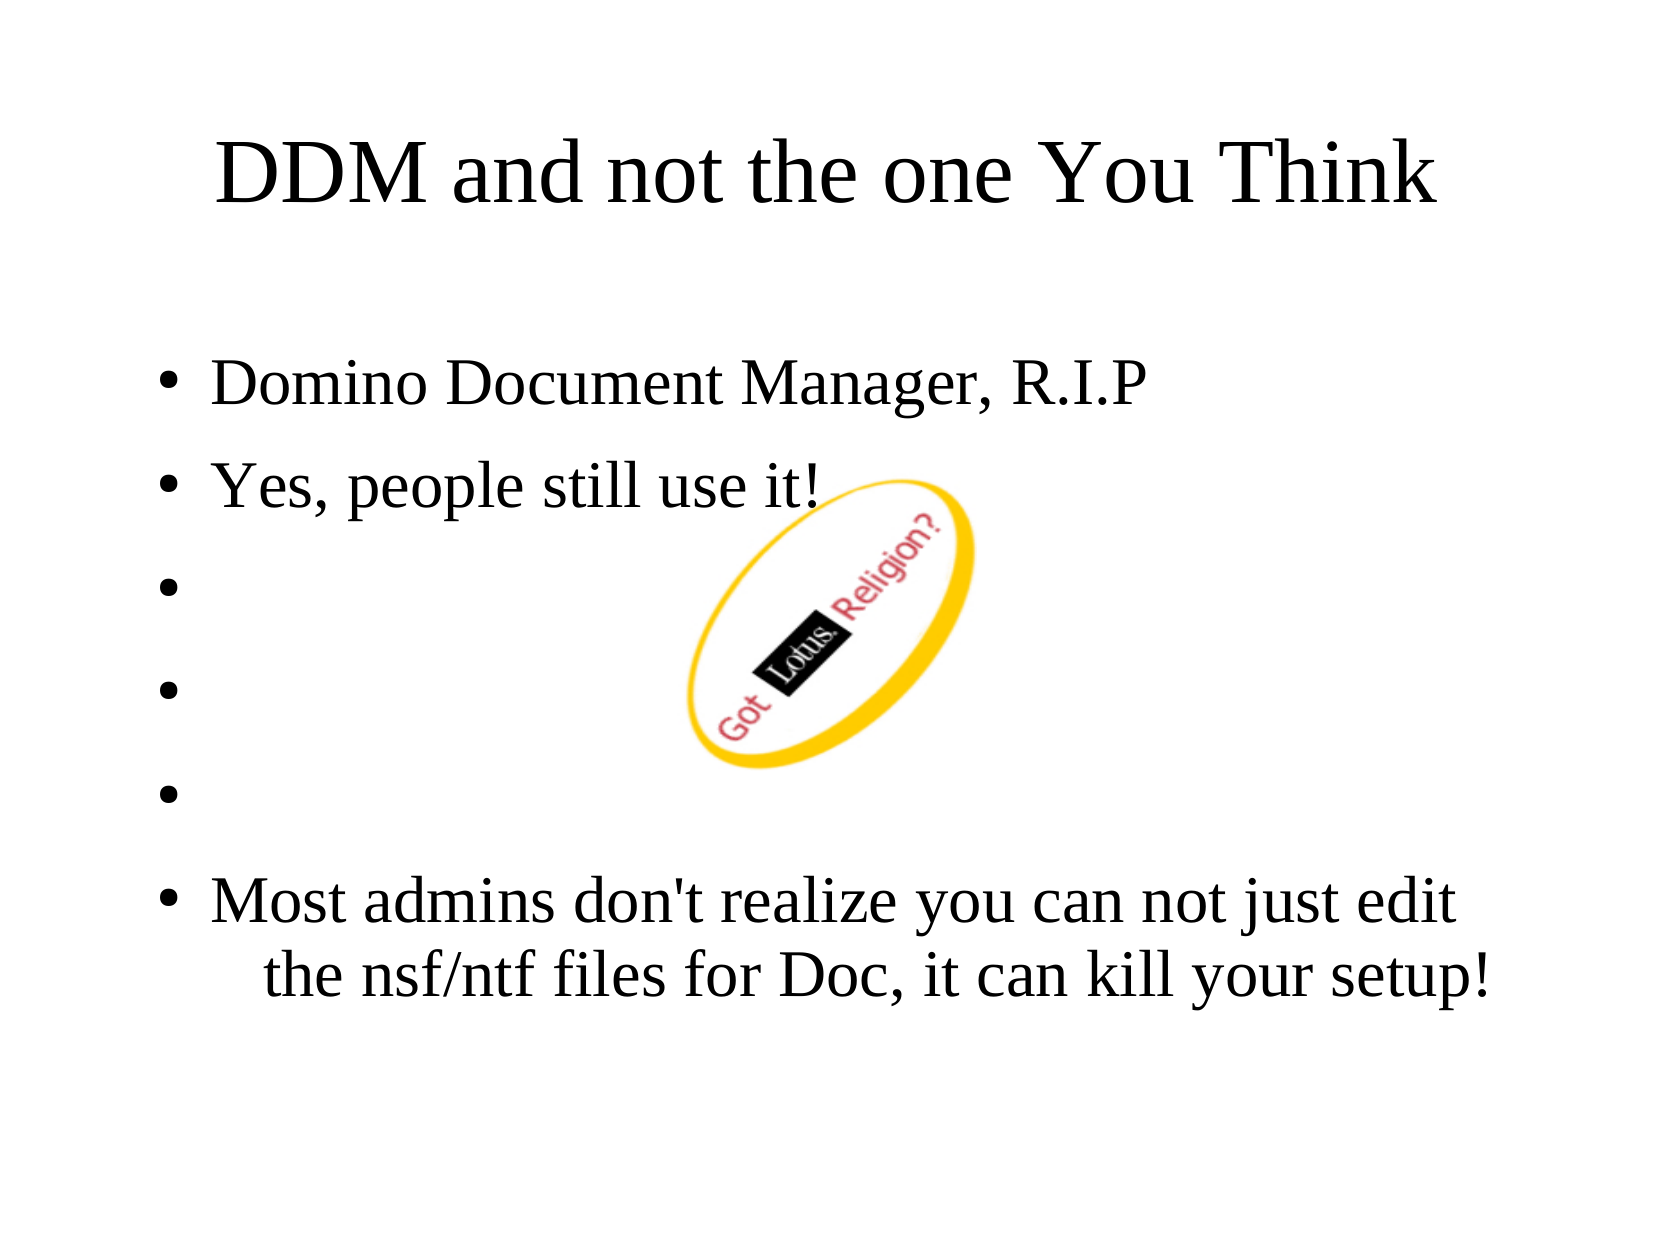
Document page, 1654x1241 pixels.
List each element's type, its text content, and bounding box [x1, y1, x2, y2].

list Domino Document Manager, R.I.P Yes, people still use it! Most admins don't realize you can not just edit the nsf/ntf files for Doc, it can kill your setup! [121, 344, 1534, 1051]
title DDM and not the one You Think [121, 102, 1534, 241]
